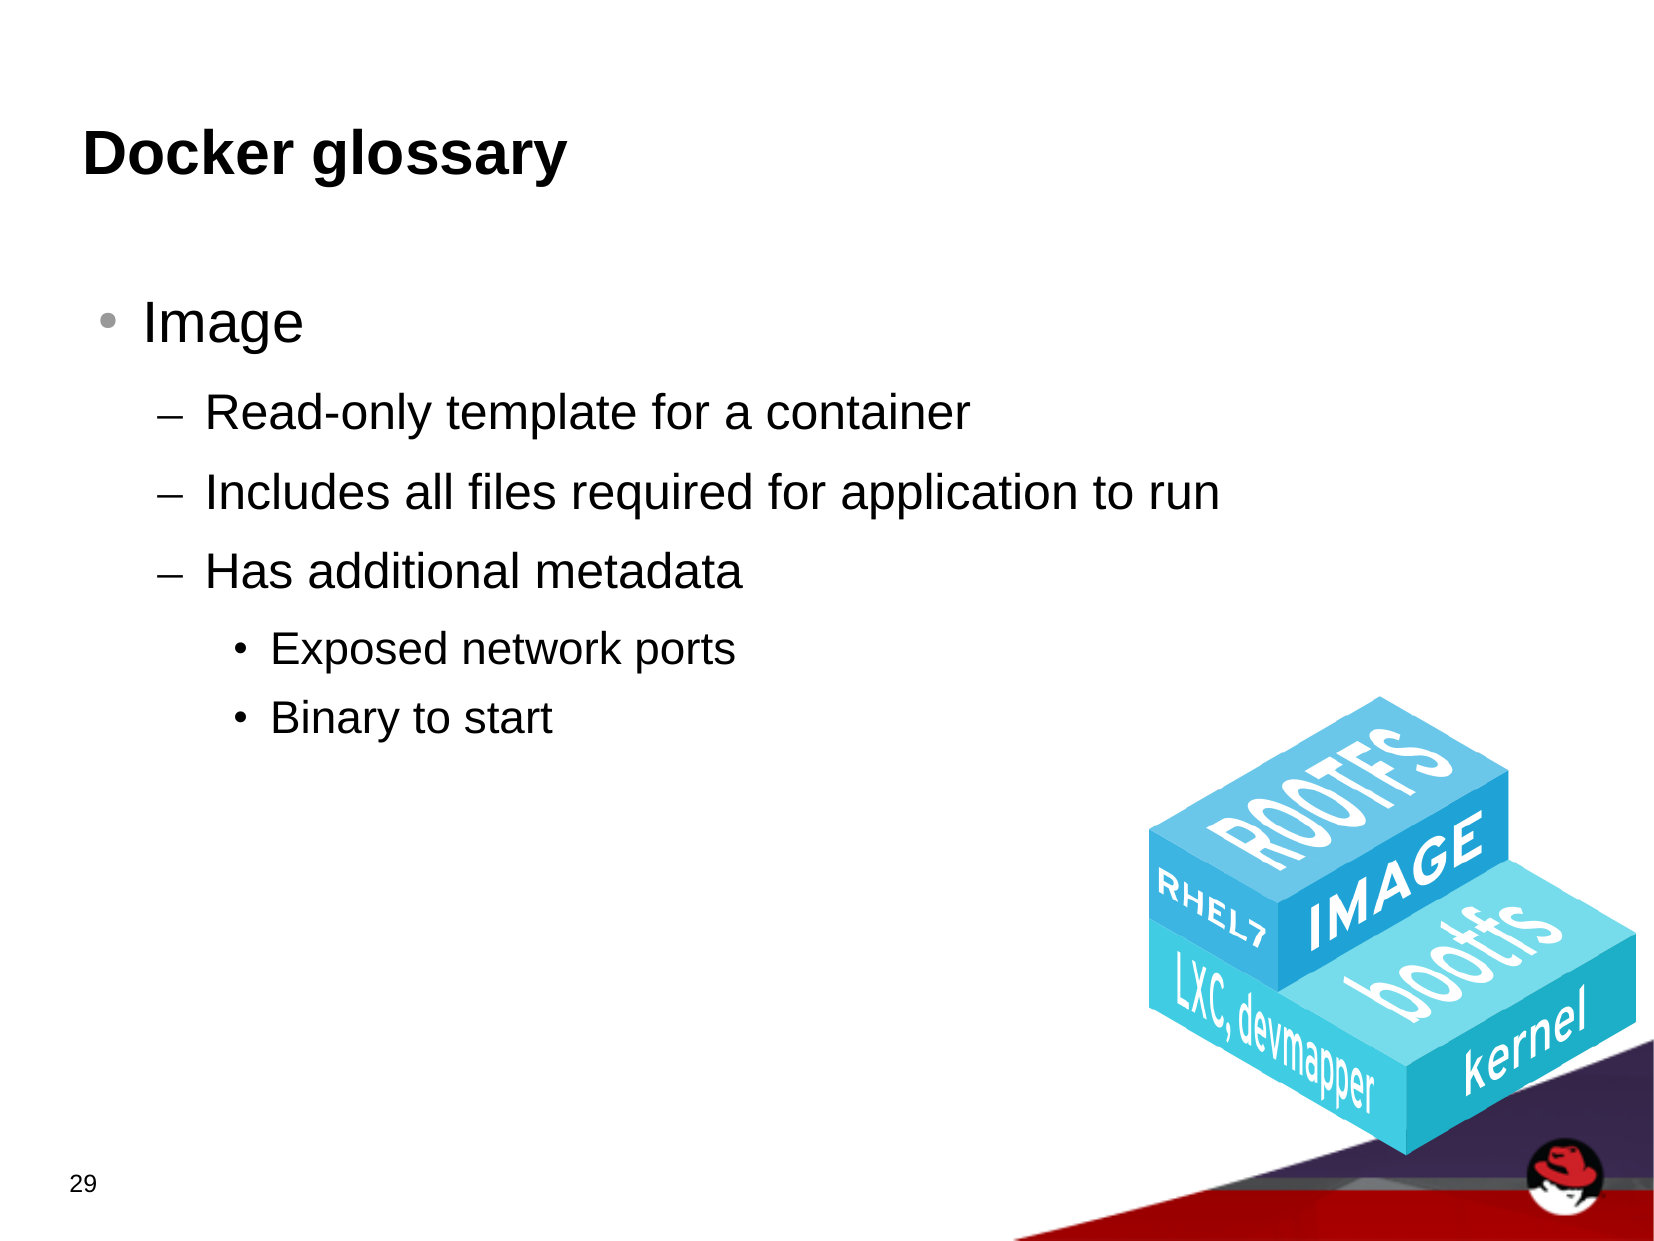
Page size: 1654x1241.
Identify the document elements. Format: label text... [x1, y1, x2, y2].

picture [1012, 569, 1654, 1241]
list Image Read-only template for a container Includes all files required for application to run Has additional metadata Exposed network ports Binary to start [82, 290, 1571, 995]
title Docker glossary [82, 49, 1571, 257]
